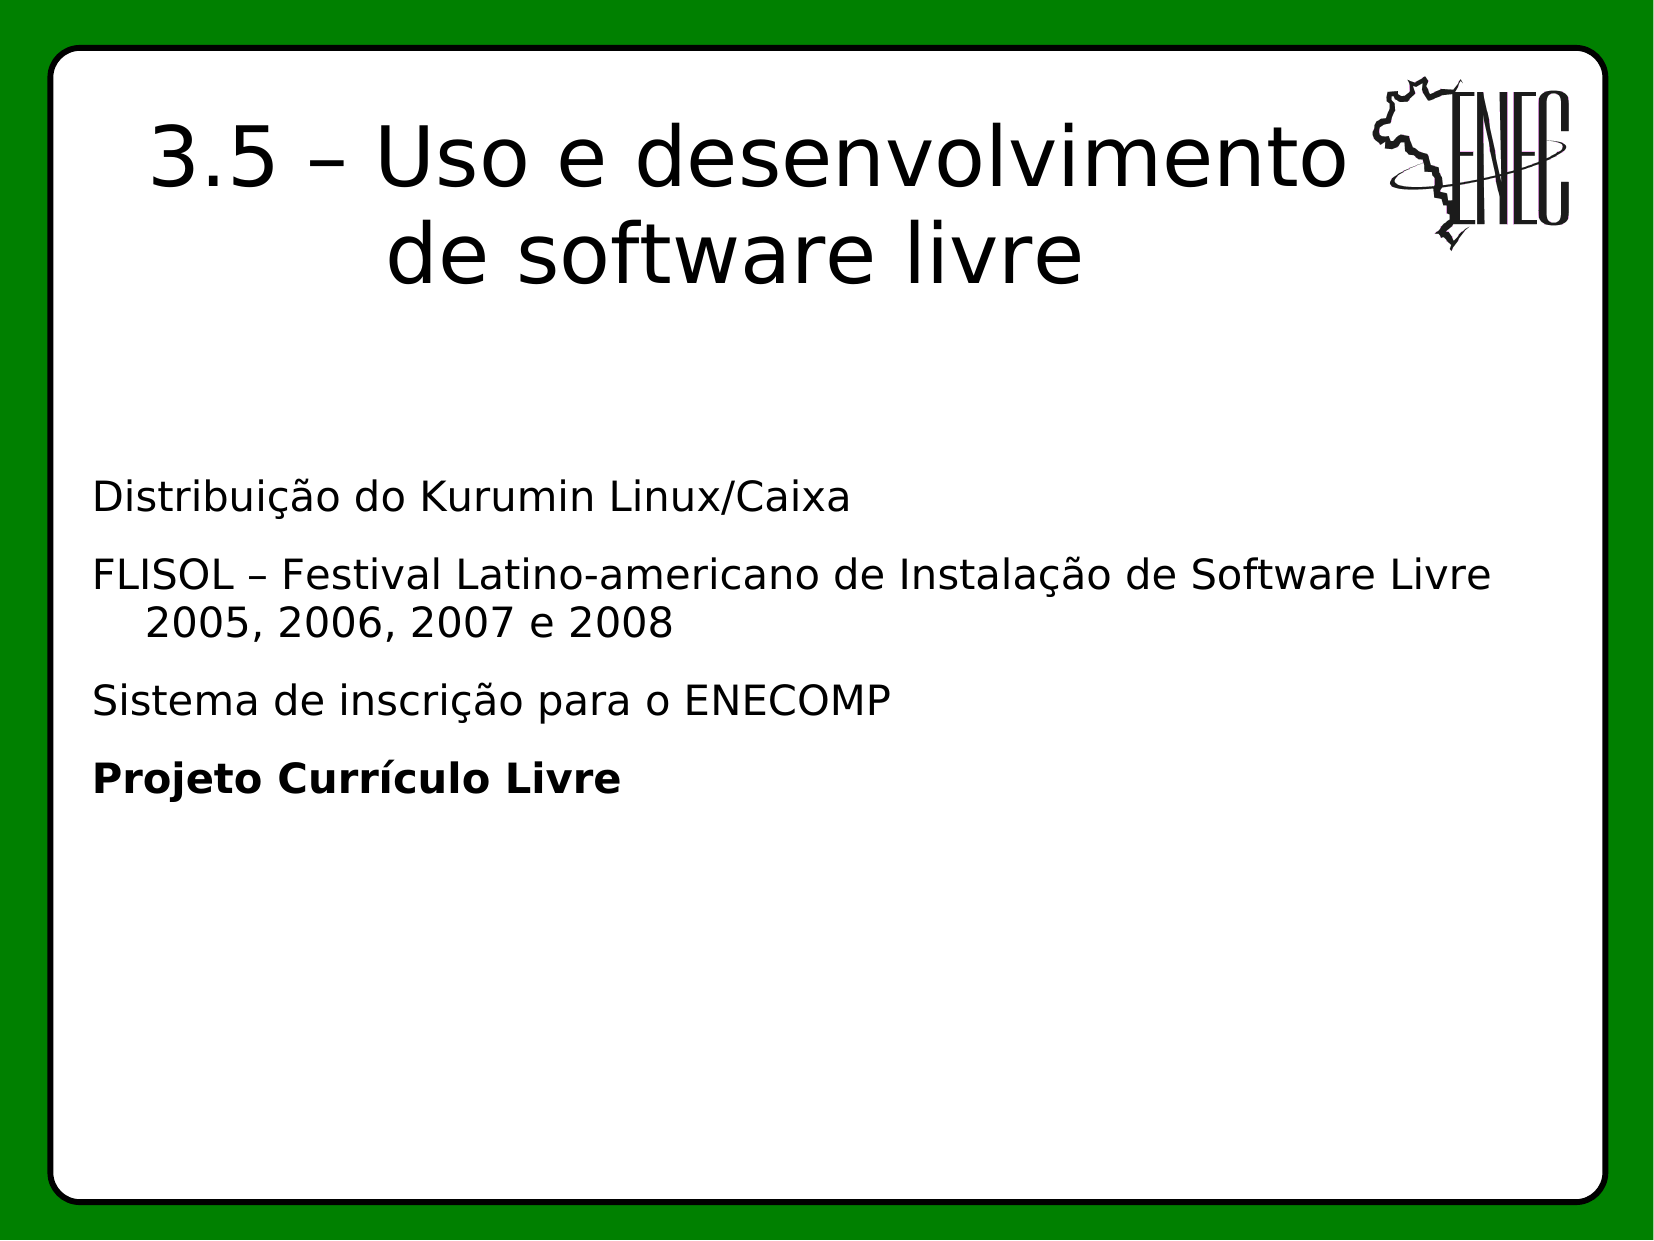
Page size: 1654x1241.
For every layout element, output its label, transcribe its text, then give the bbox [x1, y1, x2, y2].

picture [1367, 71, 1575, 273]
list Distribuição do Kurumin Linux/Caixa FLISOL – Festival Latino-americano de Instalação de Software Livre 2005, 2006, 2007 e 2008 Sistema de inscrição para o ENECOMP Projeto Currículo Livre [74, 472, 1580, 1127]
title 3.5 – Uso e desenvolvimento de software livre [121, 102, 1534, 311]
